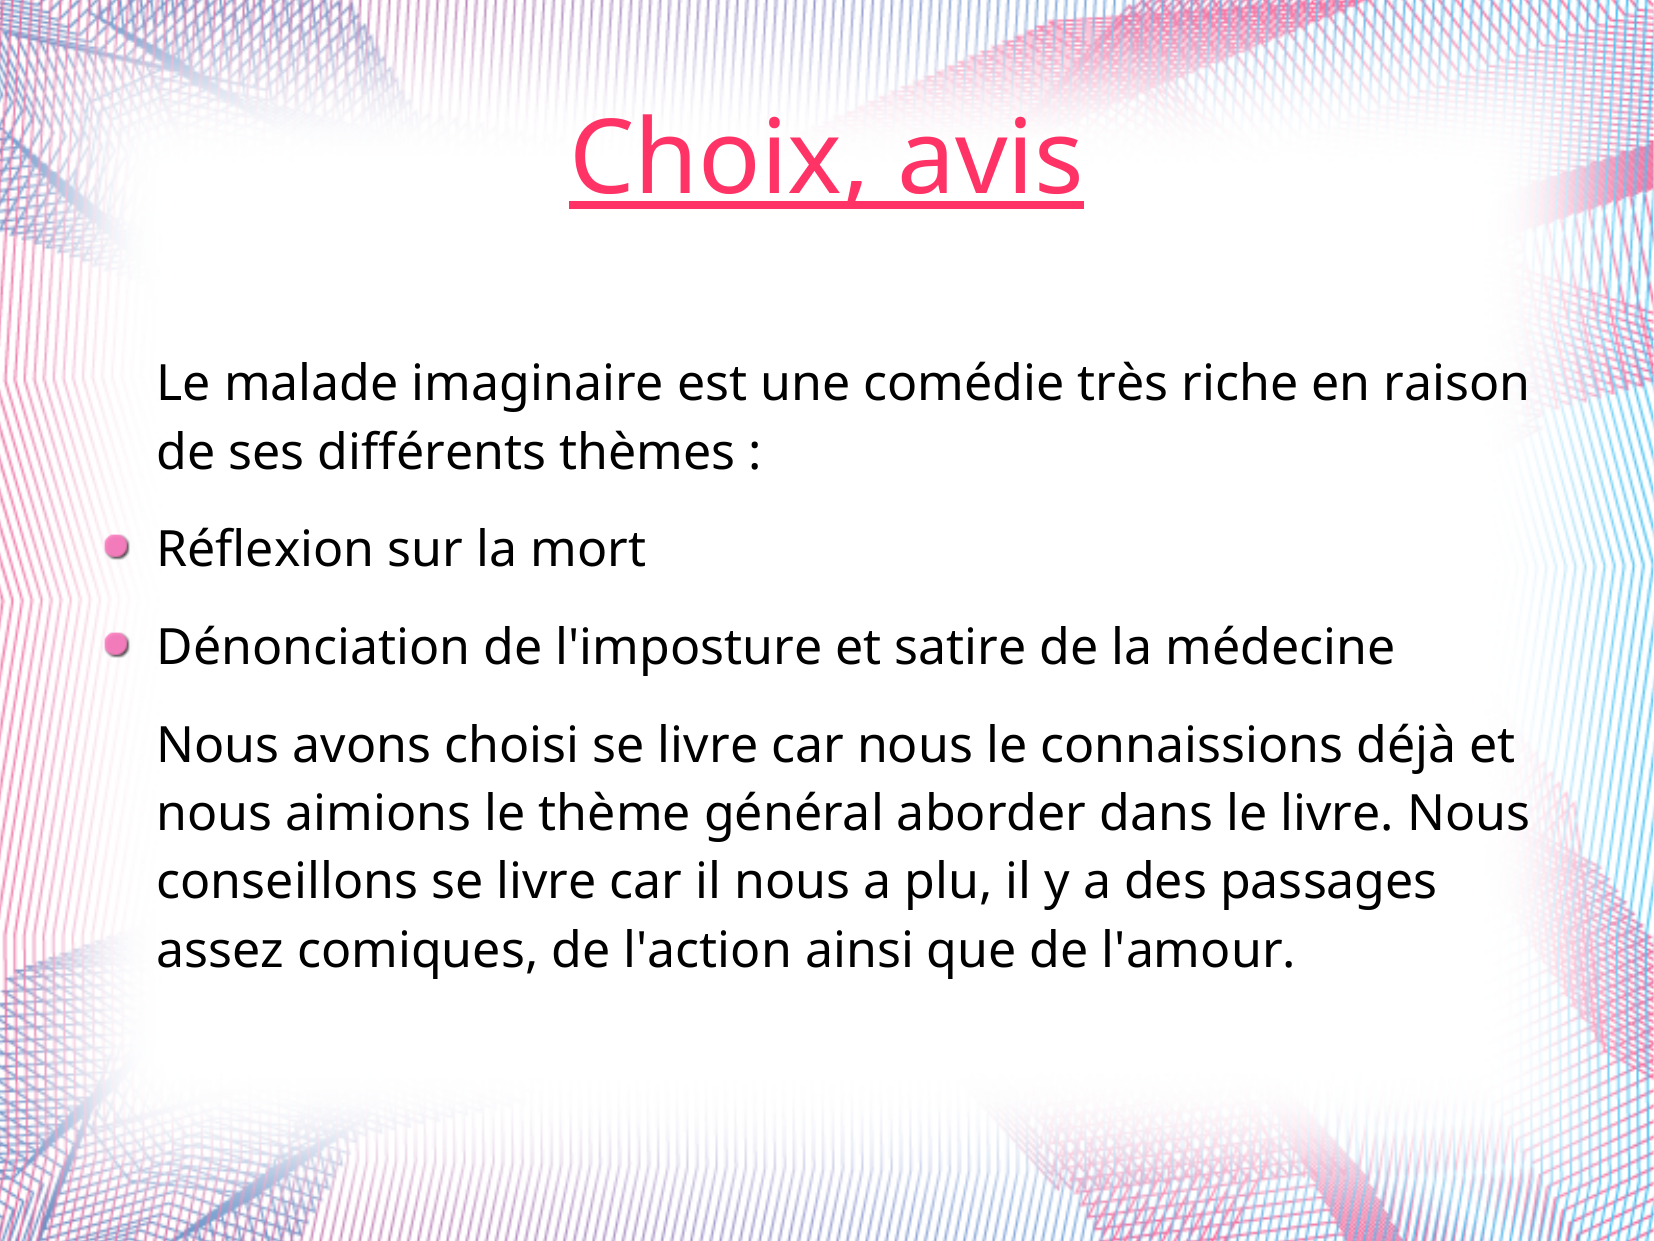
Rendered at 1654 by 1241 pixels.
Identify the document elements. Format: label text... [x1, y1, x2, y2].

picture [0, 0, 1654, 1241]
title Choix, avis [82, 49, 1571, 257]
list Le malade imaginaire est une comédie très riche en raison de ses différents thèmes : Réflexion sur la mort Dénonciation de l'imposture et satire de la médecine Nous avons choisi se livre car nous le connaissions déjà et nous aimions le thème général aborder dans le livre. Nous conseillons se livre car il nous a plu, il y a des passages assez comiques, de l'action ainsi que de l'amour. [85, 347, 1574, 1166]
